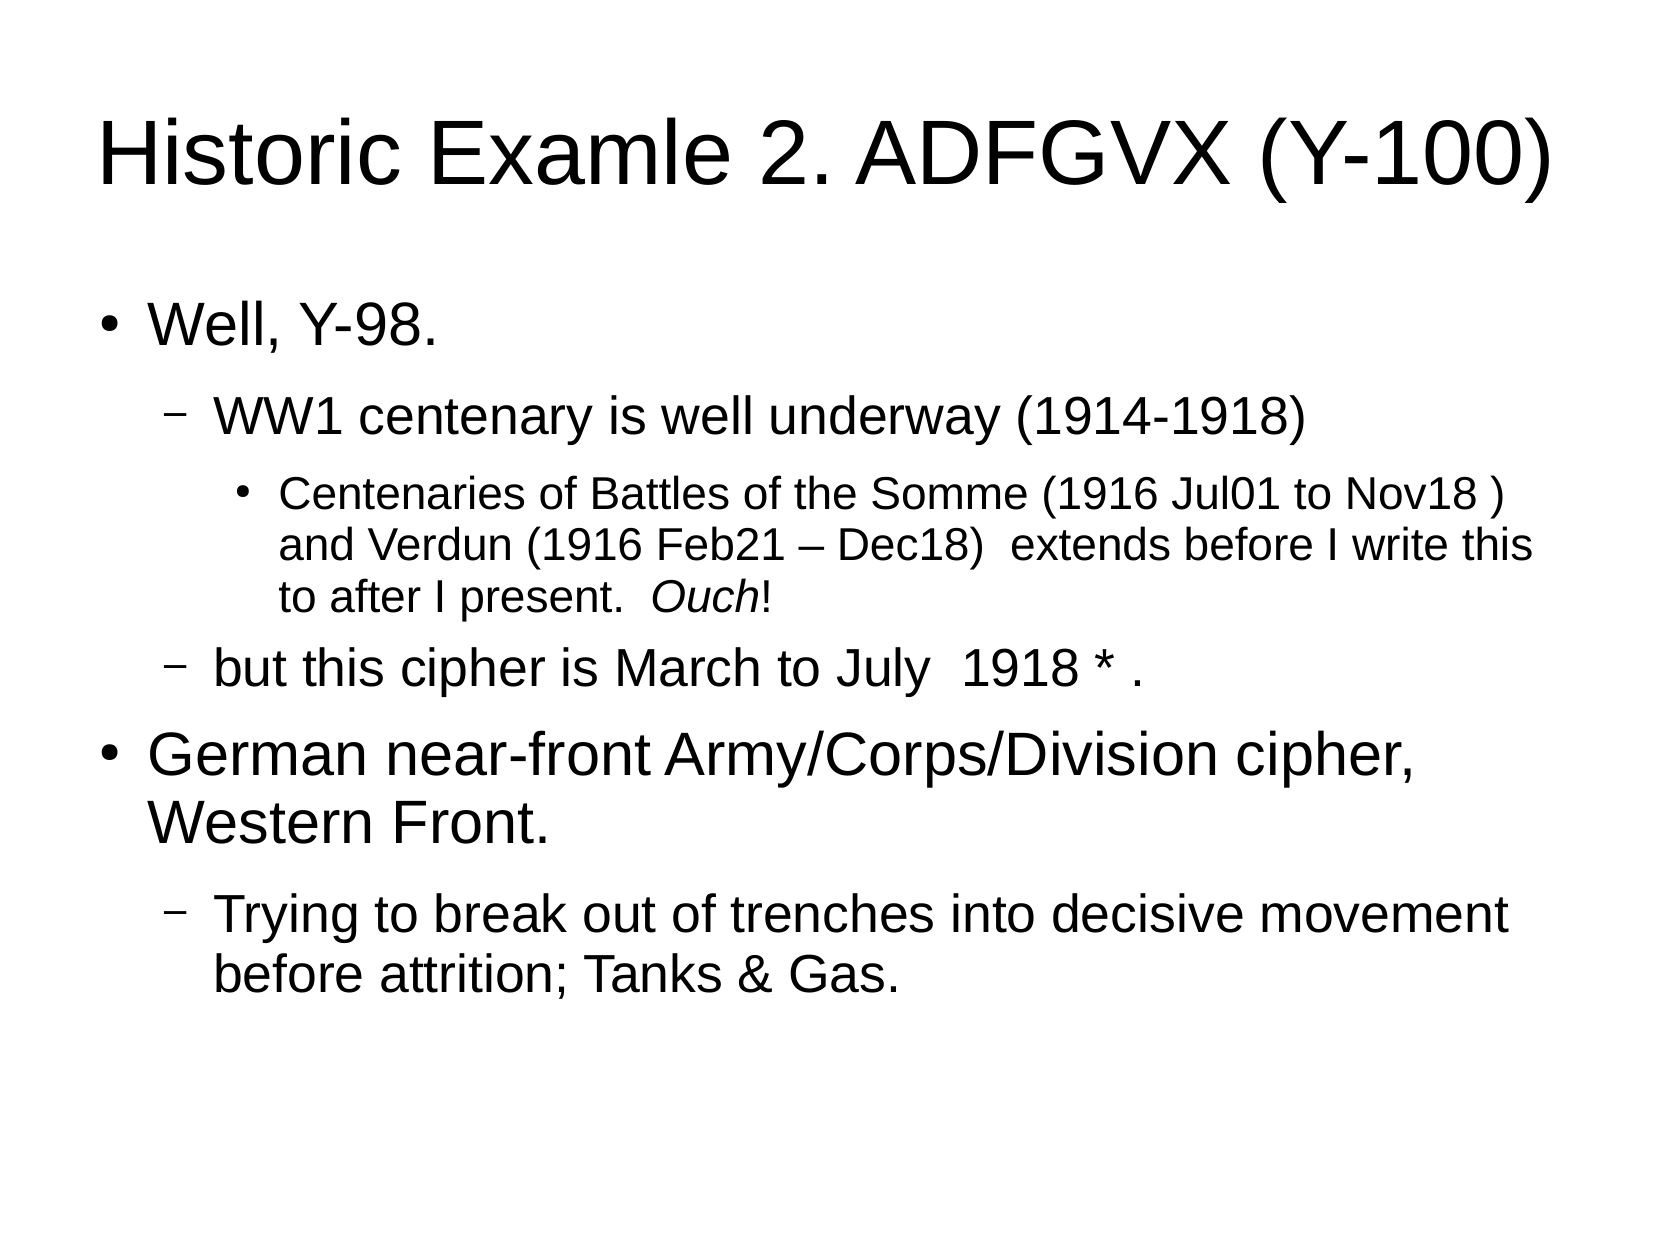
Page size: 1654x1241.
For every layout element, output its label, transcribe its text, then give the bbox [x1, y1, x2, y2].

title Historic Examle 2. ADFGVX (Y-100) [82, 49, 1571, 257]
list Well, Y-98. WW1 centenary is well underway (1914-1918) Centenaries of Battles of the Somme (1916 Jul01 to Nov18 ) and Verdun (1916 Feb21 – Dec18) extends before I write this to after I present. Ouch! but this cipher is March to July 1918 * . German near-front Army/Corps/Division cipher, Western Front. Trying to break out of trenches into decisive movement before attrition; Tanks & Gas. [82, 290, 1571, 1010]
